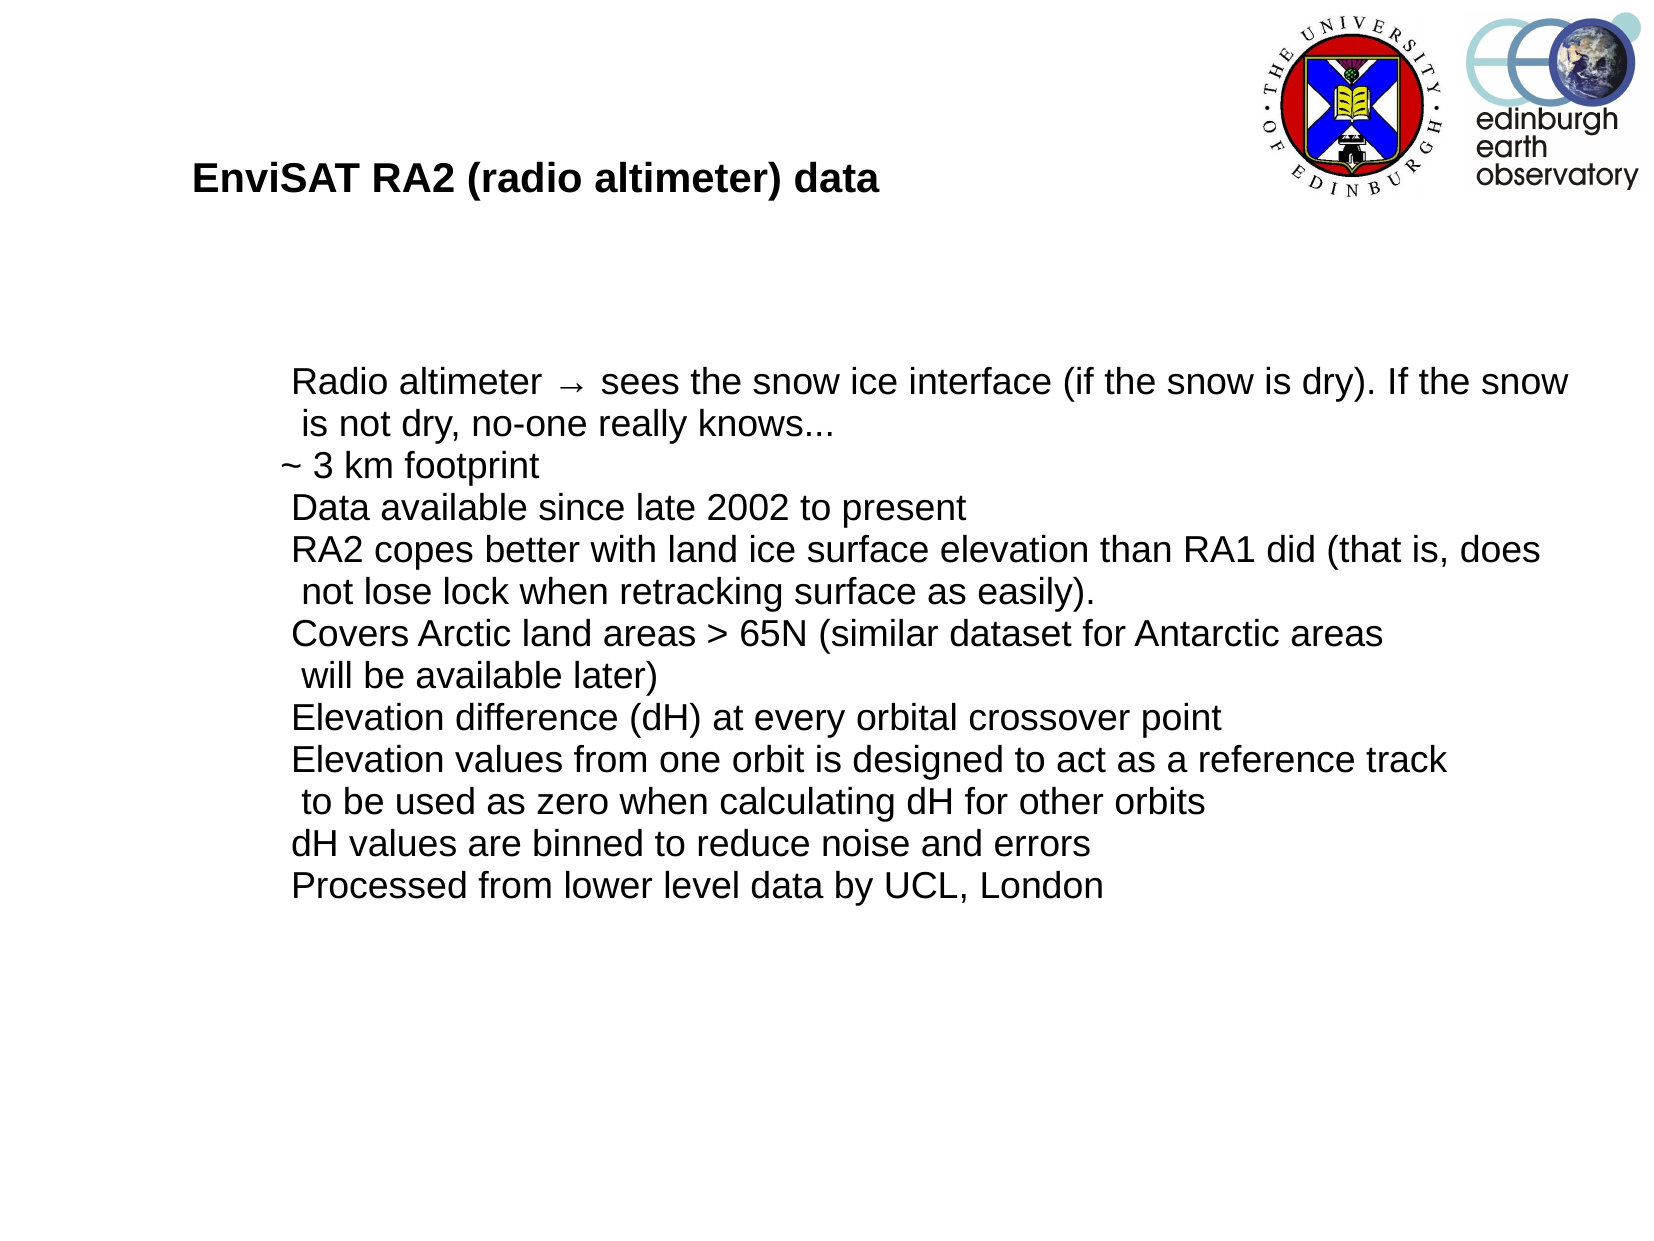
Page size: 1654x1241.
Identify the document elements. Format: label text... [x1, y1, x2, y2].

text_box Radio altimeter → sees the snow ice interface (if the snow is dry). If the snow is not dry, no-one really knows... ~ 3 km footprint Data available since late 2002 to present RA2 copes better with land ice surface elevation than RA1 did (that is, does not lose lock when retracking surface as easily). Covers Arctic land areas > 65N (similar dataset for Antarctic areas will be available later) Elevation difference (dH) at every orbital crossover point Elevation values from one orbit is designed to act as a reference track to be used as zero when calculating dH for other orbits dH values are binned to reduce noise and errors Processed from lower level data by UCL, London [265, 353, 1592, 973]
picture [1258, 10, 1447, 201]
picture [1464, 11, 1642, 191]
text_box EnviSAT RA2 (radio altimeter) data [177, 147, 895, 217]
